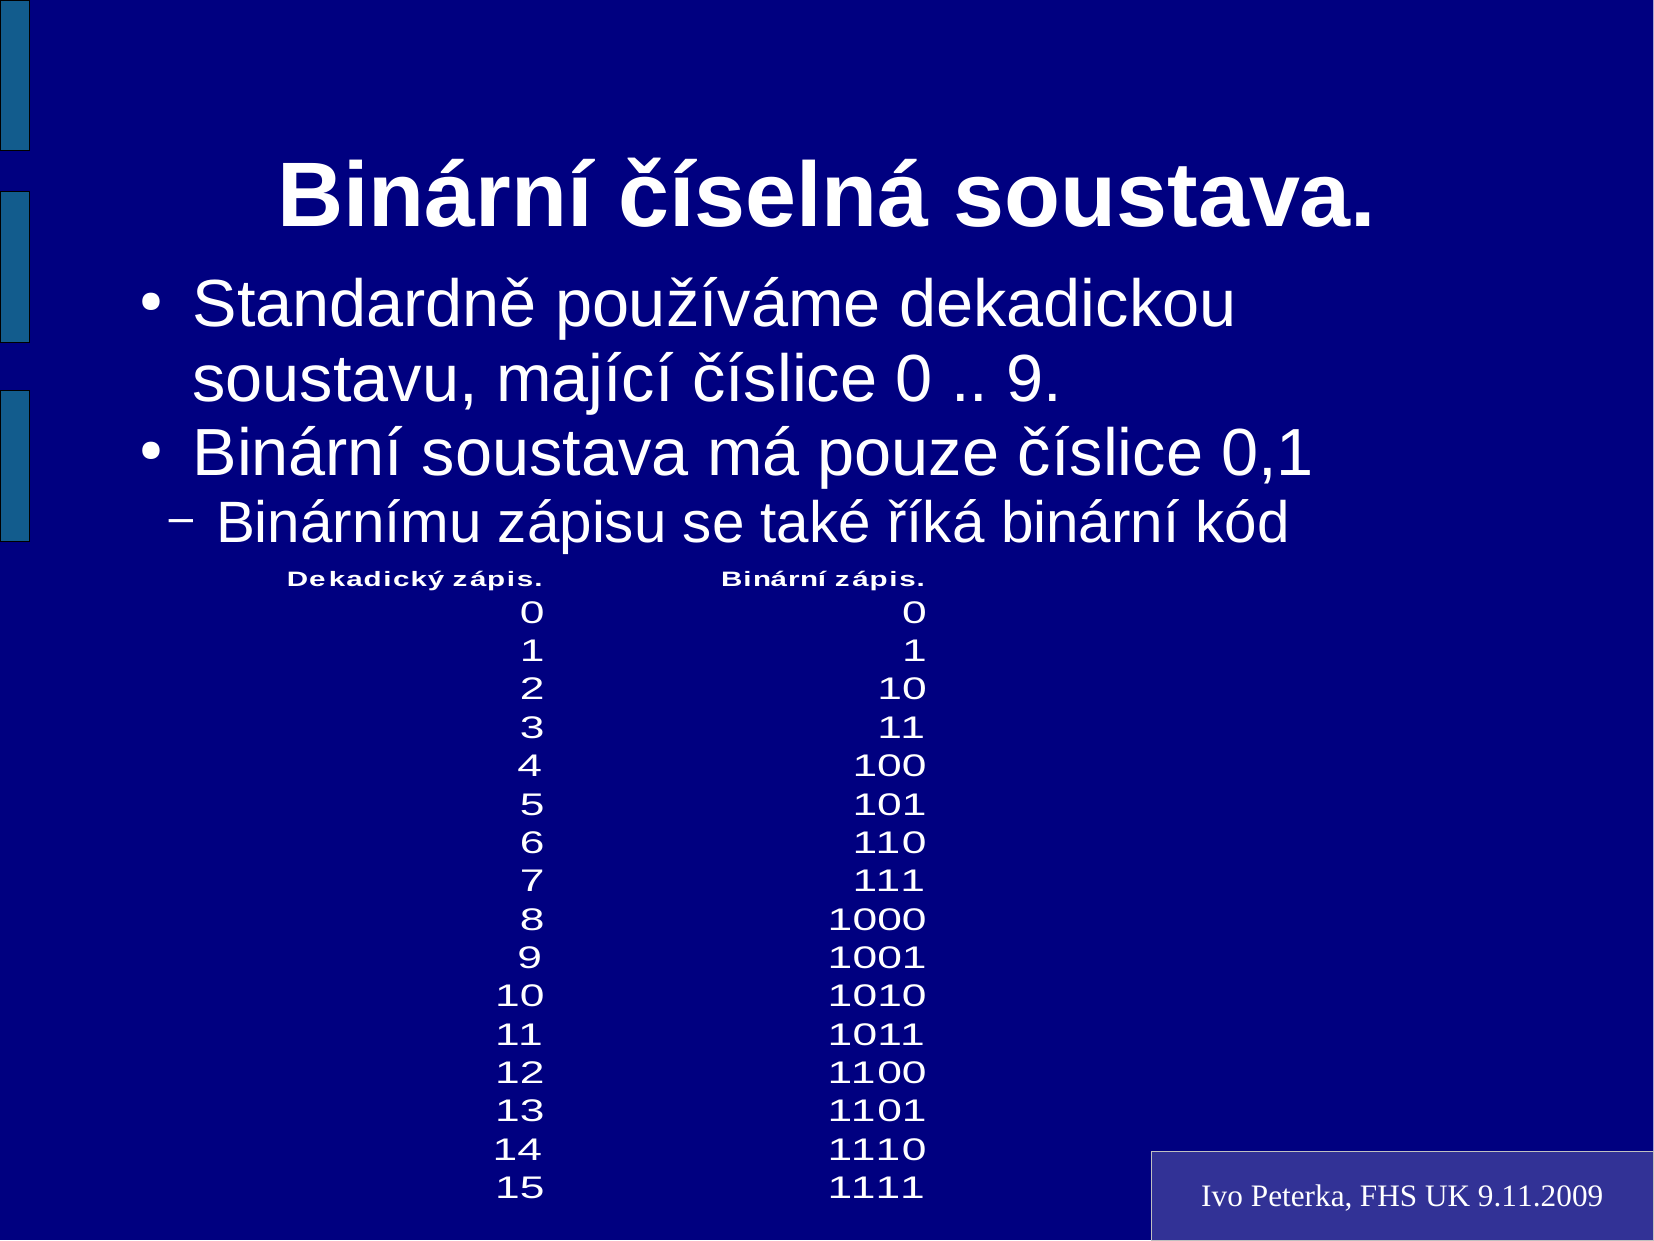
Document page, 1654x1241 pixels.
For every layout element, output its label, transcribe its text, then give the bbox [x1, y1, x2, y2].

chart [118, 555, 1122, 1211]
title Binární číselná soustava. [121, 98, 1534, 265]
list Standardně používáme dekadickou soustavu, mající číslice 0 .. 9. Binární soustava má pouze číslice 0,1 Binárnímu zápisu se také říká binární kód [121, 265, 1534, 1112]
